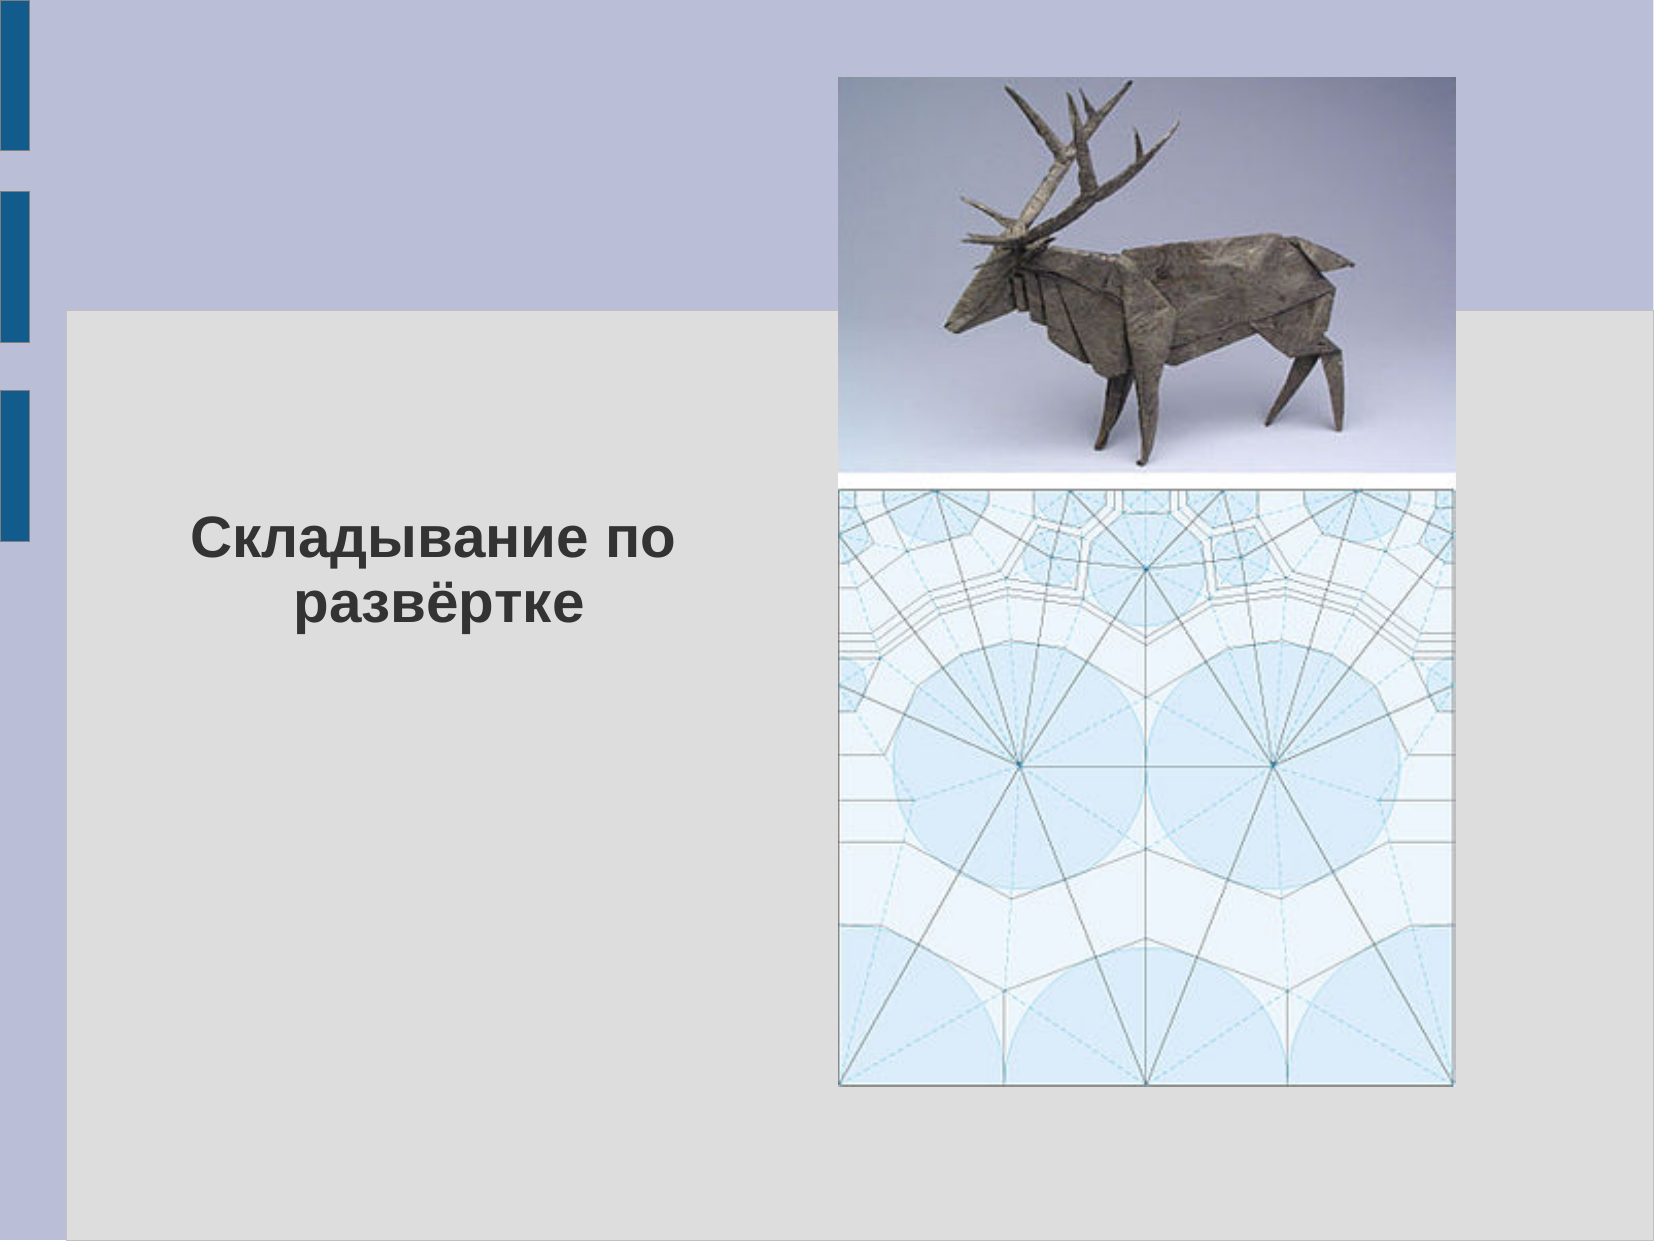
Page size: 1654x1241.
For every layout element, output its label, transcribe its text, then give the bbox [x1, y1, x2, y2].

title Складывание по развёртке [59, 52, 780, 1087]
picture [838, 77, 1456, 1087]
